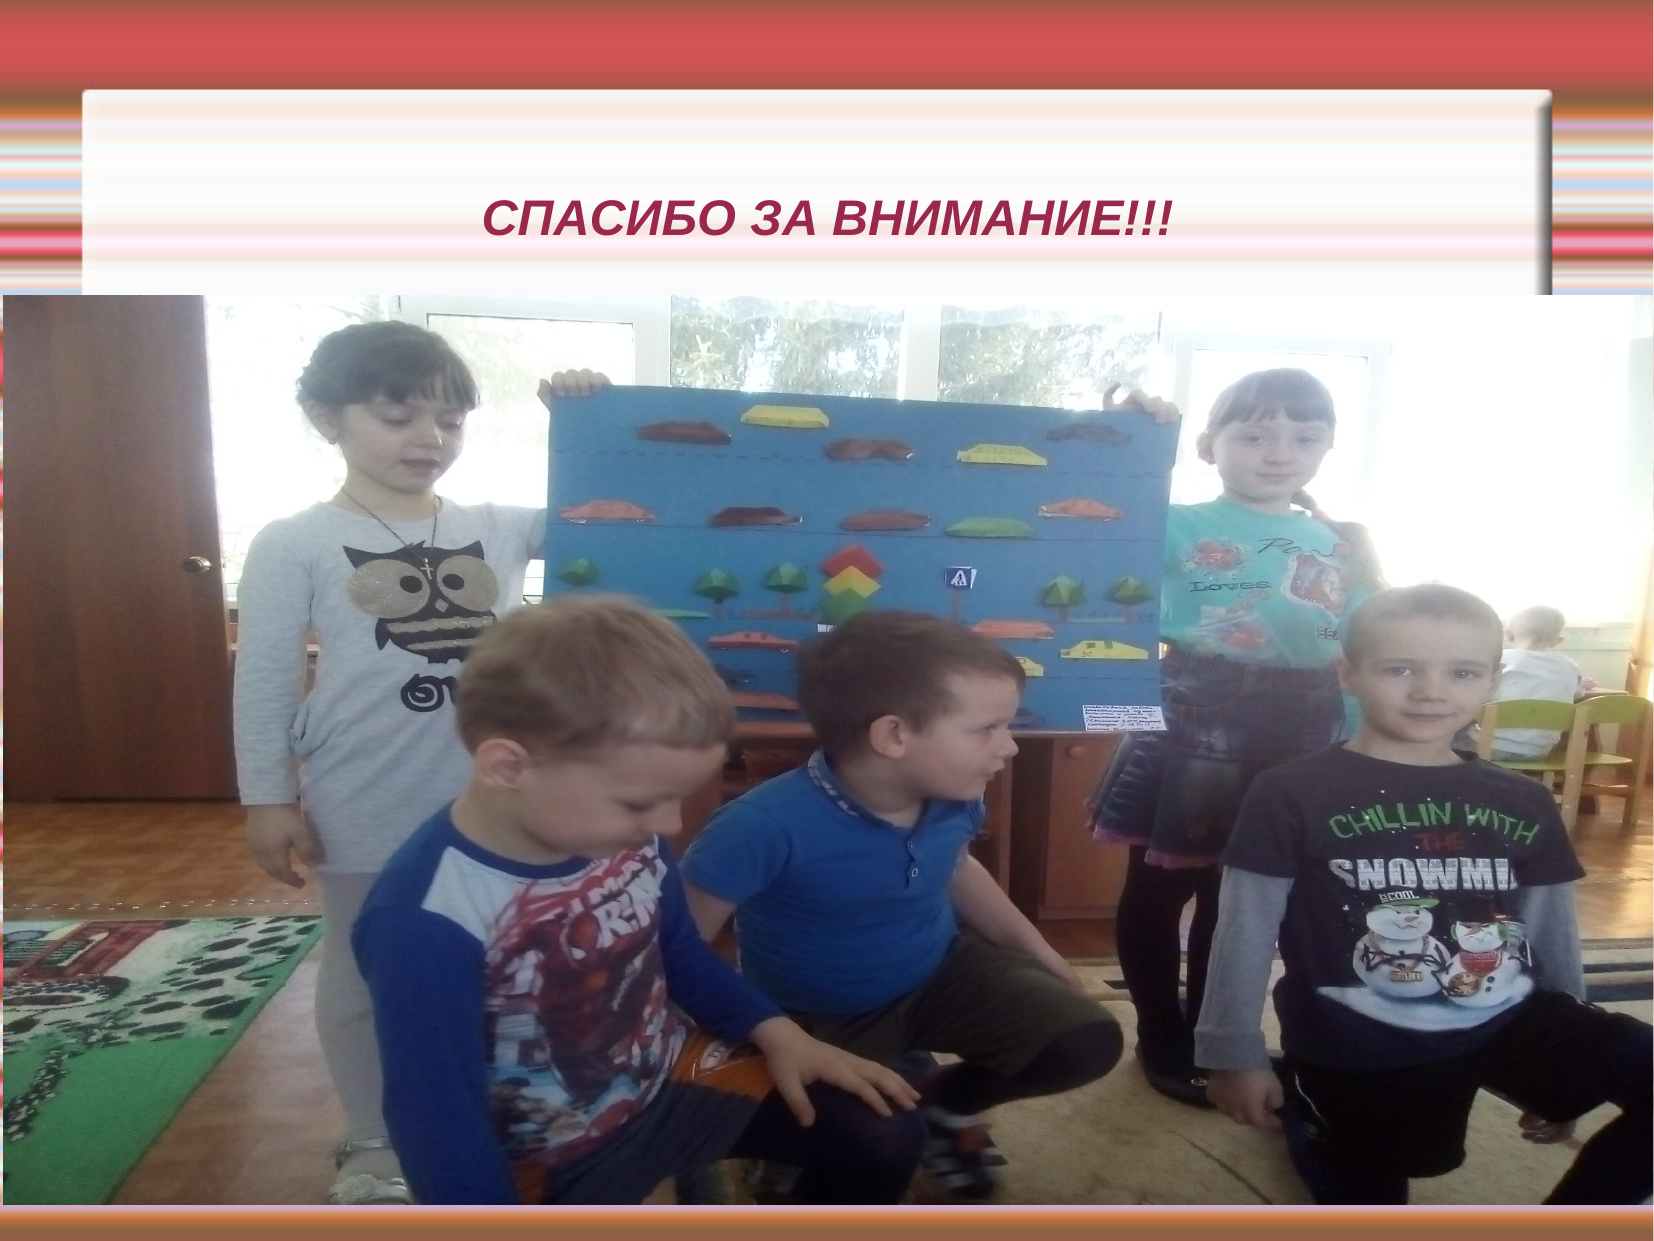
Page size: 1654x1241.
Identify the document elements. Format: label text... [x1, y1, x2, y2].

title СПАСИБО ЗА ВНИМАНИЕ!!! [121, 114, 1534, 295]
picture [0, 0, 1654, 1241]
